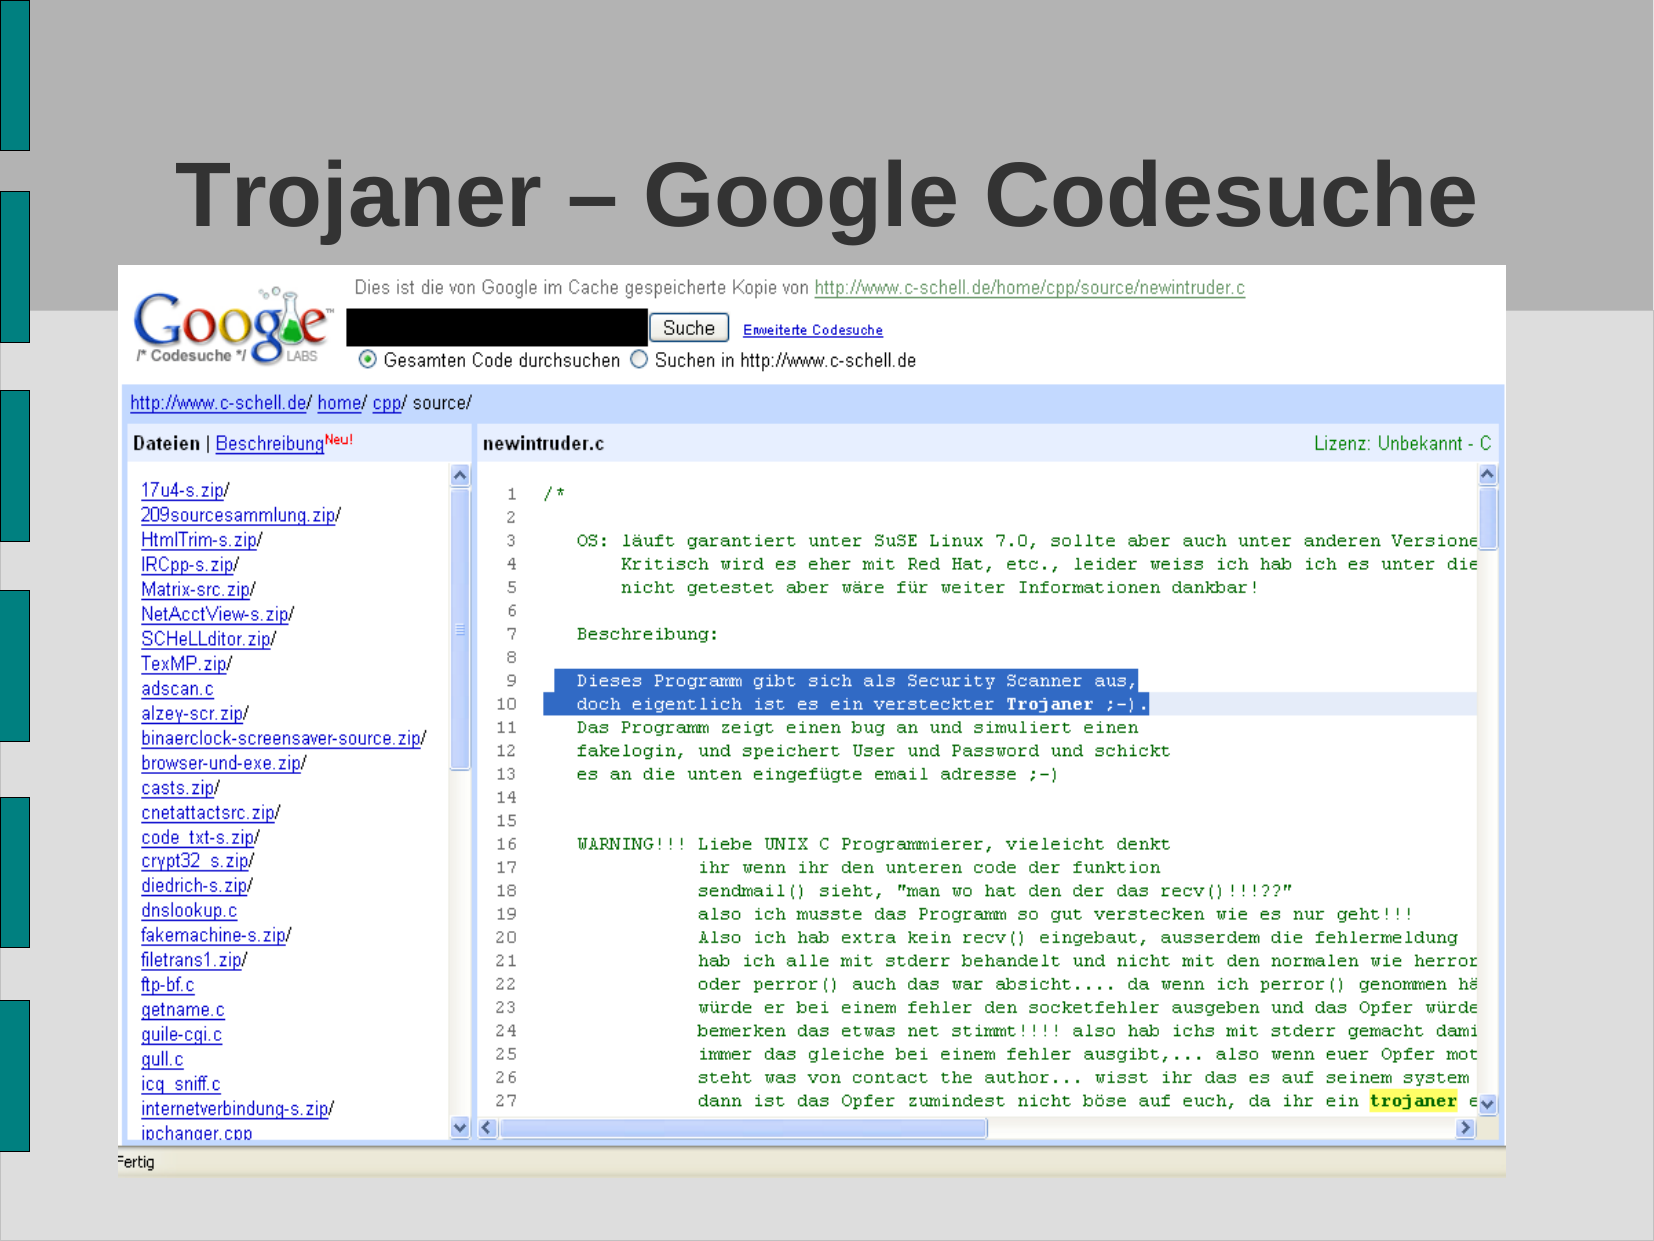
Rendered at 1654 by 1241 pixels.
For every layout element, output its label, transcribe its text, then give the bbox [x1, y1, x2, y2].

title Trojaner – Google Codesuche [121, 91, 1534, 299]
picture [118, 265, 1506, 1178]
